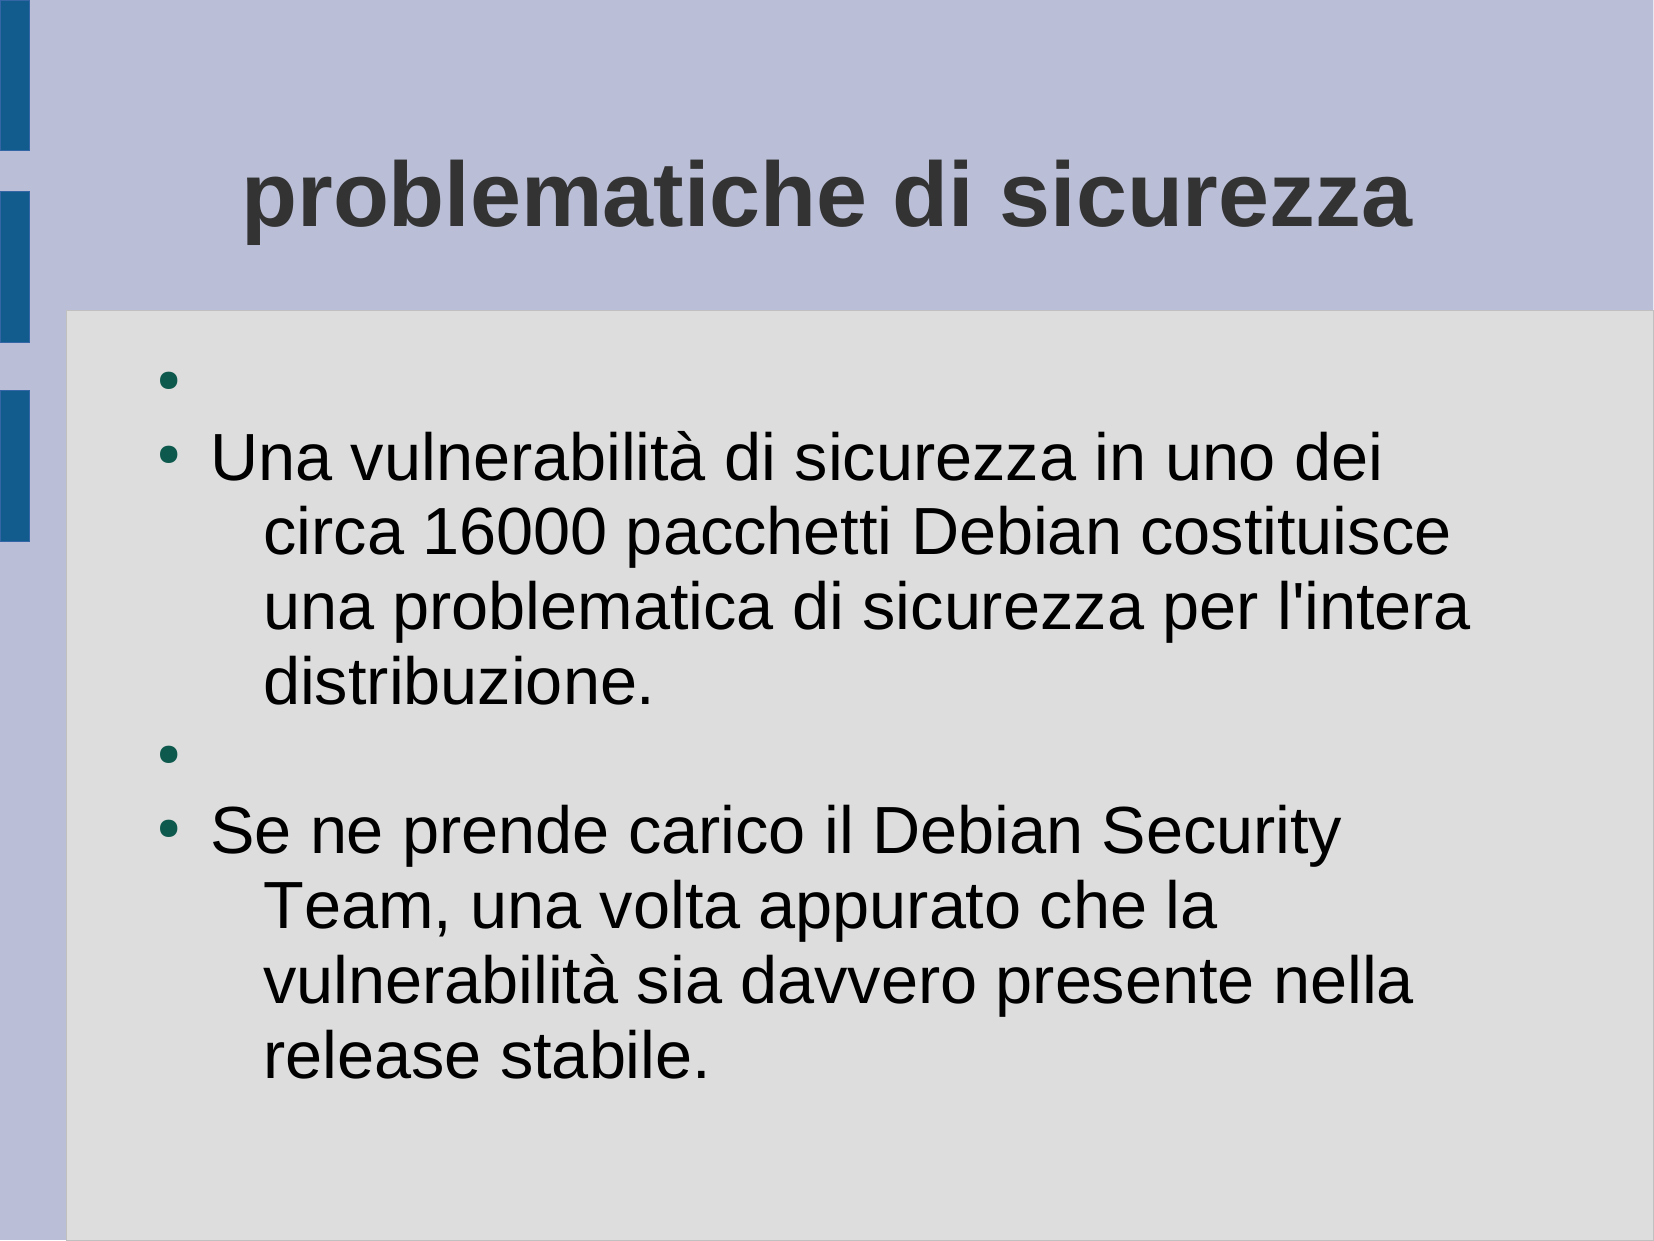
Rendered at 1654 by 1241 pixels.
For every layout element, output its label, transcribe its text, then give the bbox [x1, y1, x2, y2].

list Una vulnerabilità di sicurezza in uno dei circa 16000 pacchetti Debian costituisce una problematica di sicurezza per l'intera distribuzione. Se ne prende carico il Debian Security Team, una volta appurato che la vulnerabilità sia davvero presente nella release stabile. [121, 344, 1534, 1127]
title problematiche di sicurezza [121, 91, 1534, 299]
